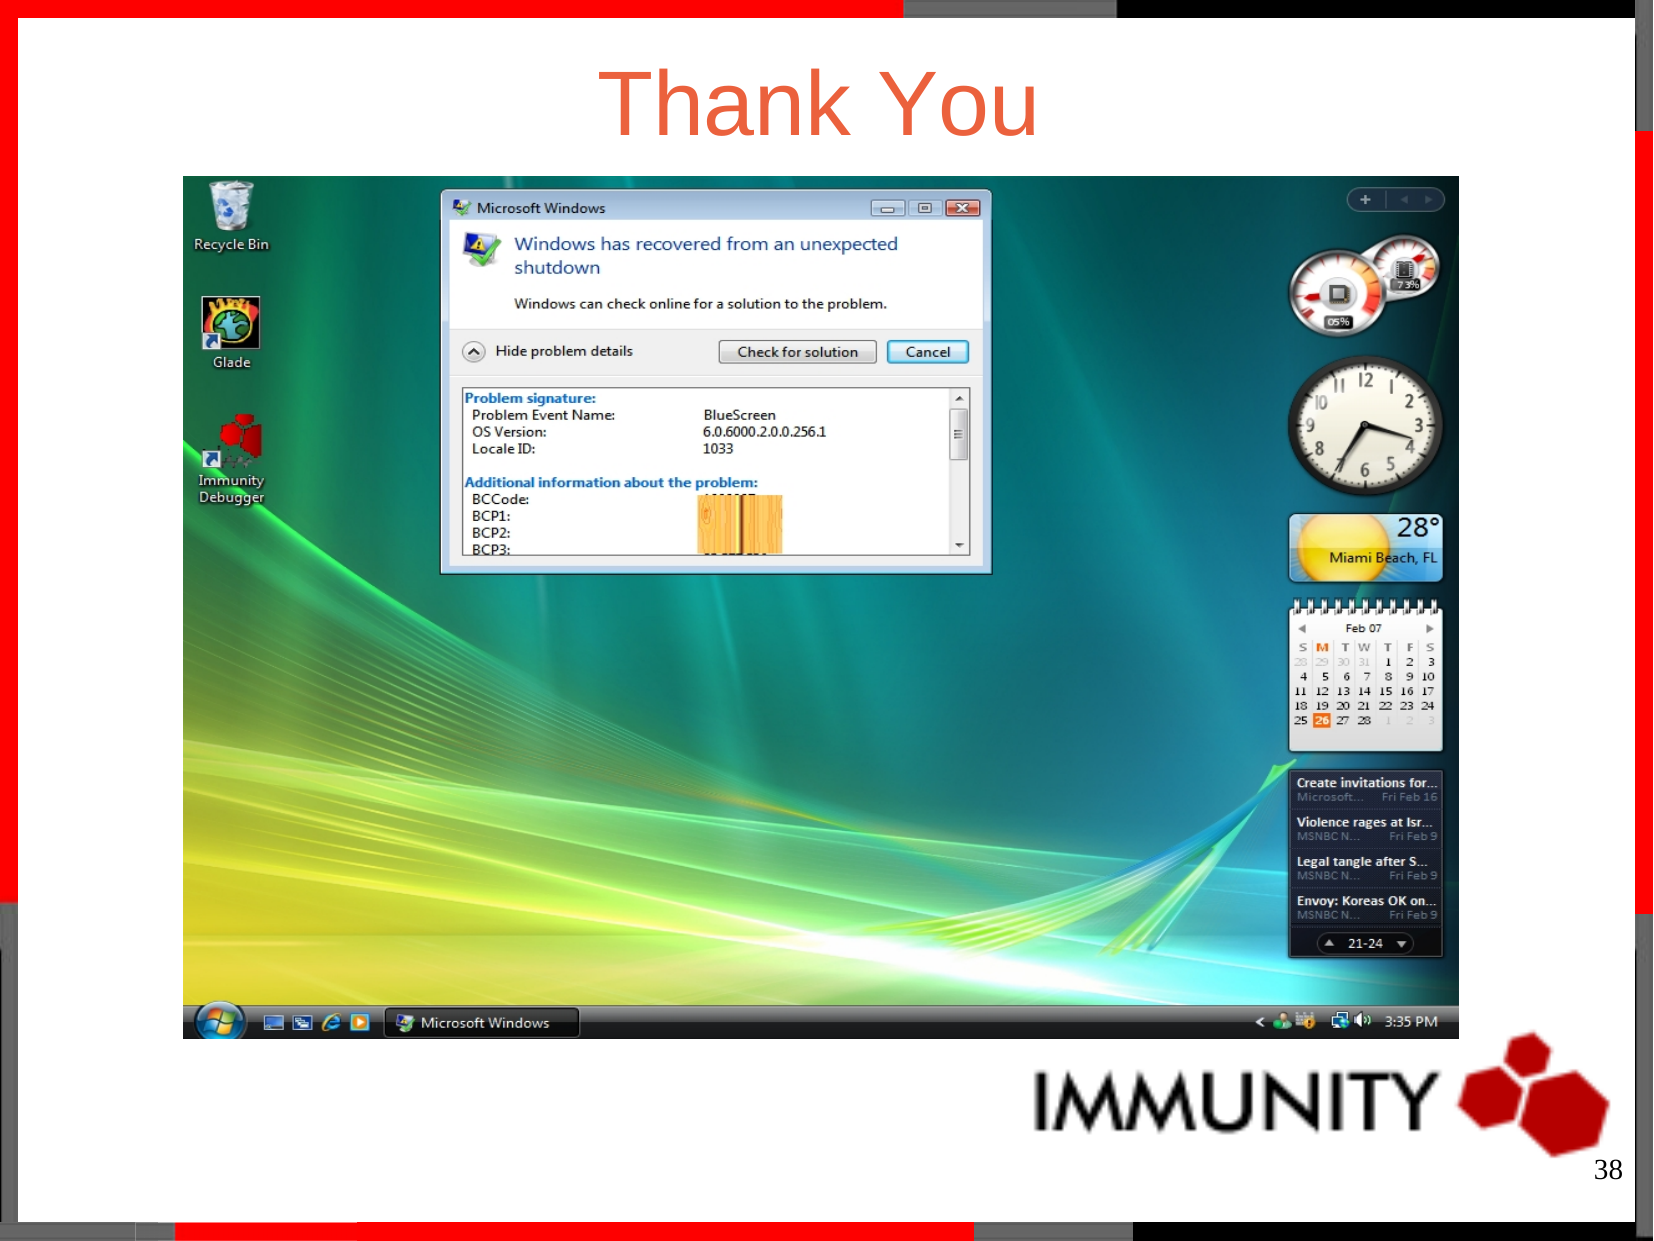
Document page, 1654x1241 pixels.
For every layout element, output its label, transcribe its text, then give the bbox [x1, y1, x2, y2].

picture [0, 0, 1653, 1241]
title Thank You [75, 7, 1563, 200]
